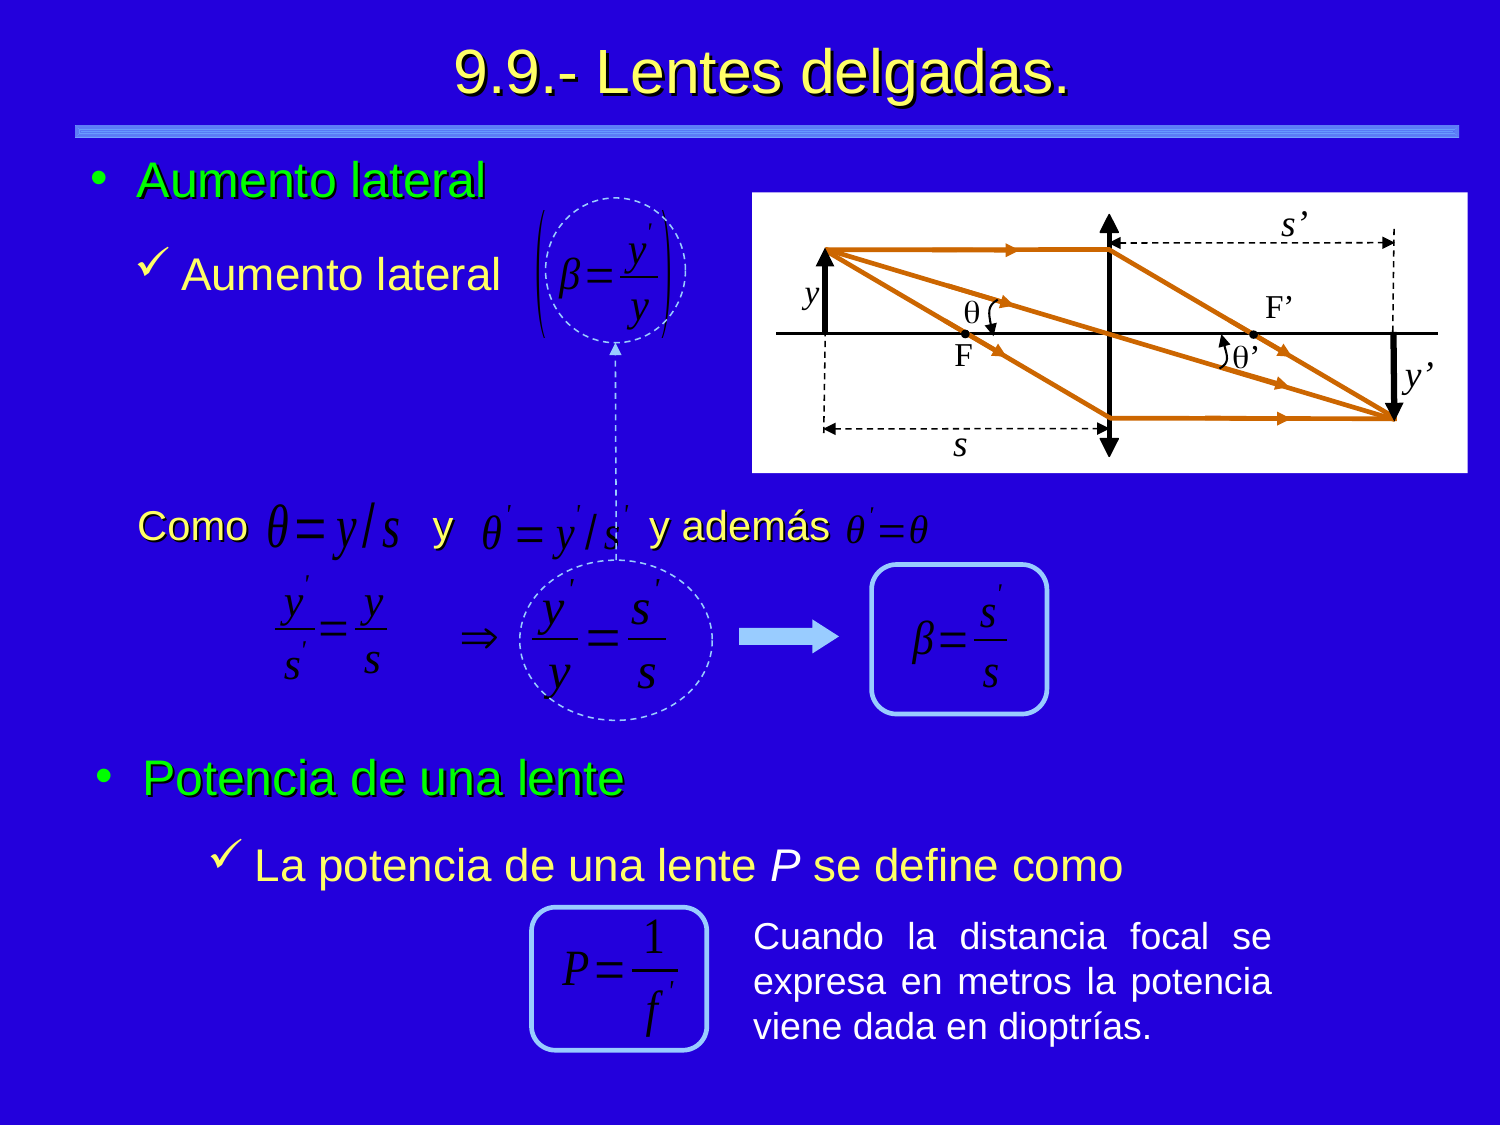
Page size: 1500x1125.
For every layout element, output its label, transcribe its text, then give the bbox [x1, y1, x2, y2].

chart [548, 910, 696, 1040]
chart [470, 497, 644, 560]
chart [896, 576, 1024, 700]
text_box F [951, 333, 977, 374]
text_box [75, 125, 1460, 138]
text_box Como y y además [122, 491, 1010, 557]
text_box 9.9.- Lentes delgadas. [50, 23, 1476, 114]
text_box La potencia de una lente P se define como [115, 828, 1194, 916]
chart [446, 570, 685, 702]
chart [835, 500, 946, 552]
text_box [752, 192, 1468, 474]
chart [522, 210, 692, 338]
text_box [739, 620, 838, 653]
text_box Aumento lateral [74, 139, 1405, 228]
text_box  [937, 290, 1007, 331]
text_box F’ [1253, 285, 1307, 326]
chart [261, 568, 405, 692]
text_box Cuando la distancia focal se expresa en metros la potencia viene dada en dioptrías. [738, 904, 1287, 1051]
chart [255, 493, 418, 564]
text_box y’ [1401, 350, 1438, 396]
text_box Potencia de una lente [80, 737, 1410, 825]
text_box ’ [1211, 335, 1281, 376]
text_box s [947, 418, 974, 464]
text_box y [799, 270, 826, 311]
text_box Aumento lateral [41, 236, 522, 325]
text_box s’ [1271, 198, 1318, 244]
